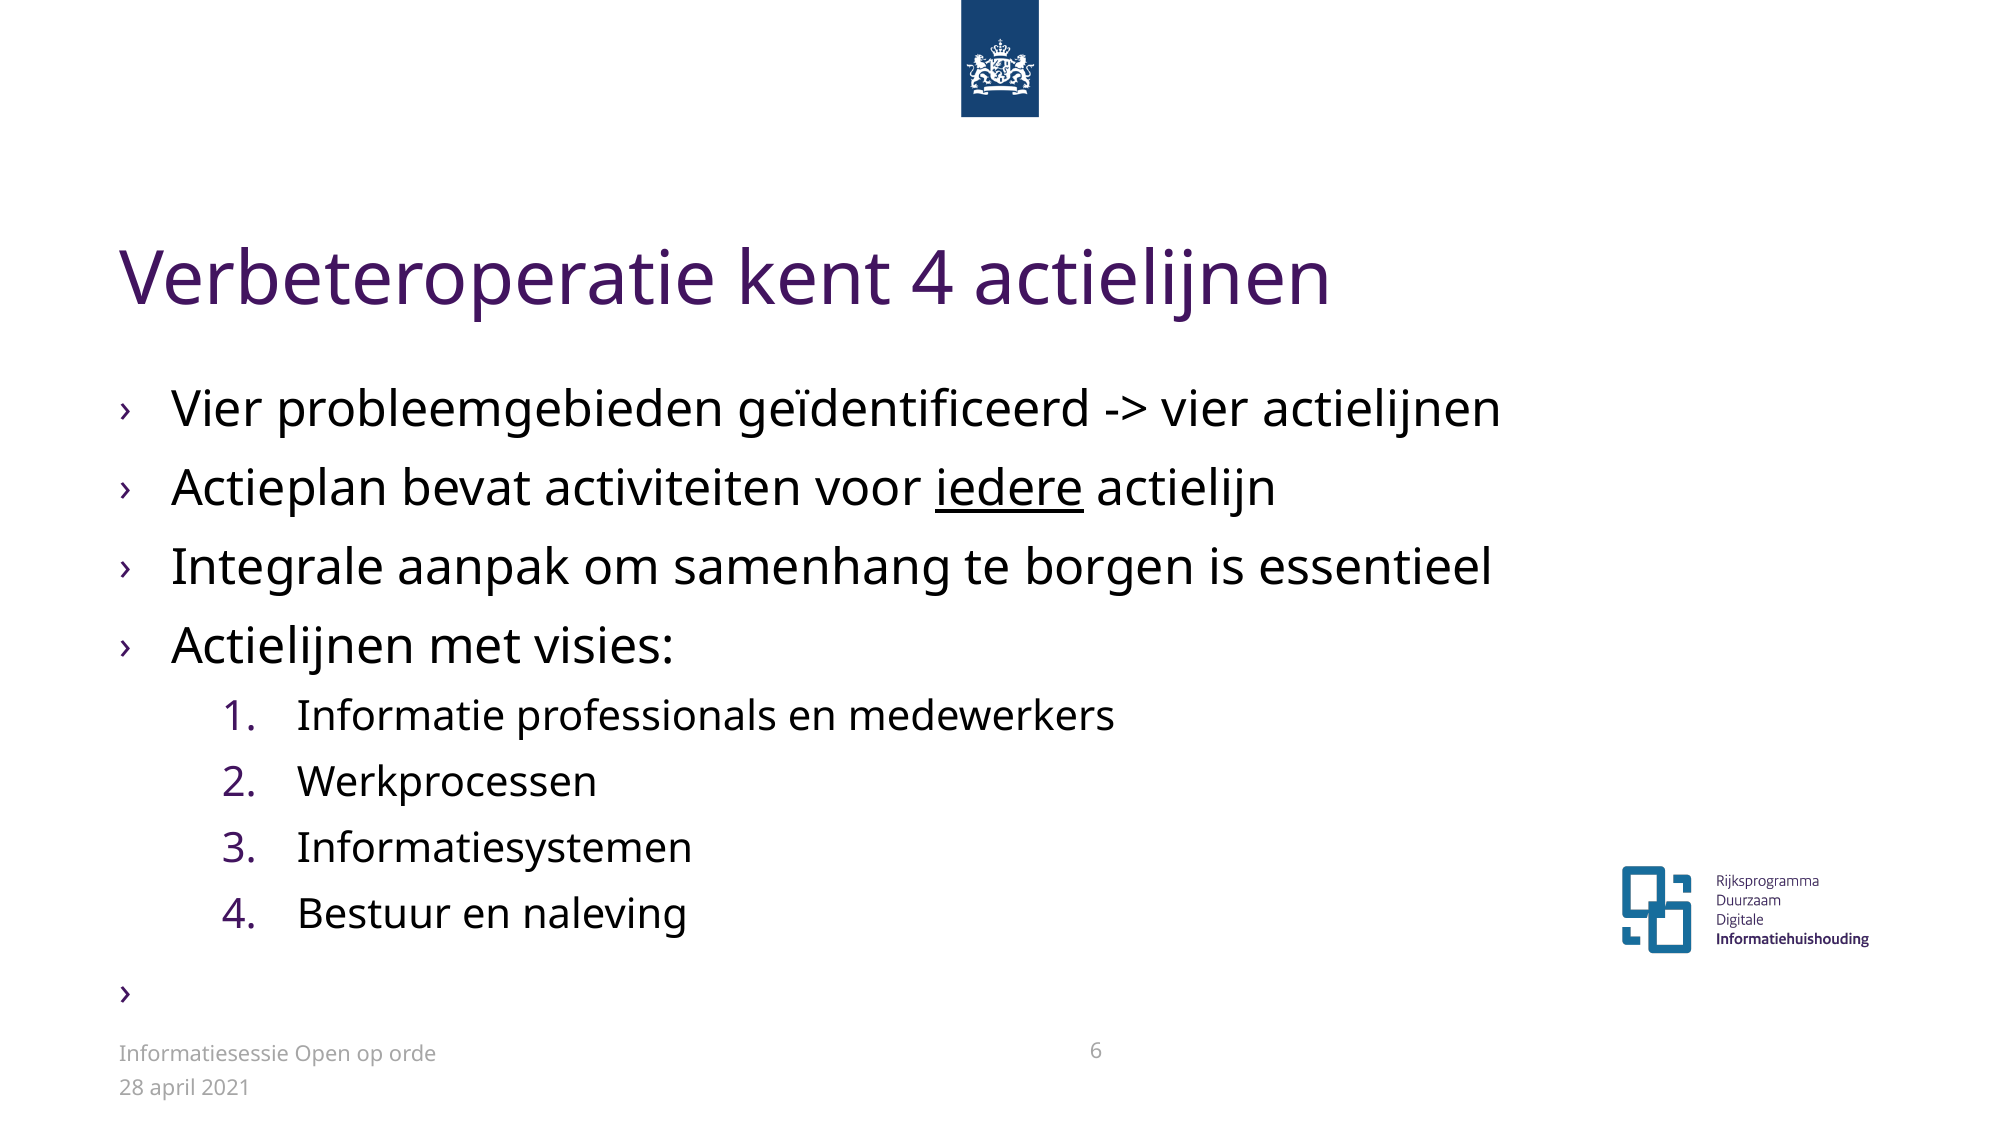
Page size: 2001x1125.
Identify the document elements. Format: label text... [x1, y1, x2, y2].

text_box 28 april 2021 [104, 1074, 925, 1117]
title Verbeteroperatie kent 4 actielijnen [104, 172, 1897, 329]
list Vier probleemgebieden geïdentificeerd -> vier actielijnen Actieplan bevat activiteiten voor iedere actielijn Integrale aanpak om samenhang te borgen is essentieel Actielijnen met visies: Informatie professionals en medewerkers Werkprocessen Informatiesystemen Bestuur en naleving [104, 375, 1897, 1021]
text_box 6 [1074, 1020, 1897, 1074]
text_box Informatiesessie Open op orde [104, 1020, 925, 1074]
